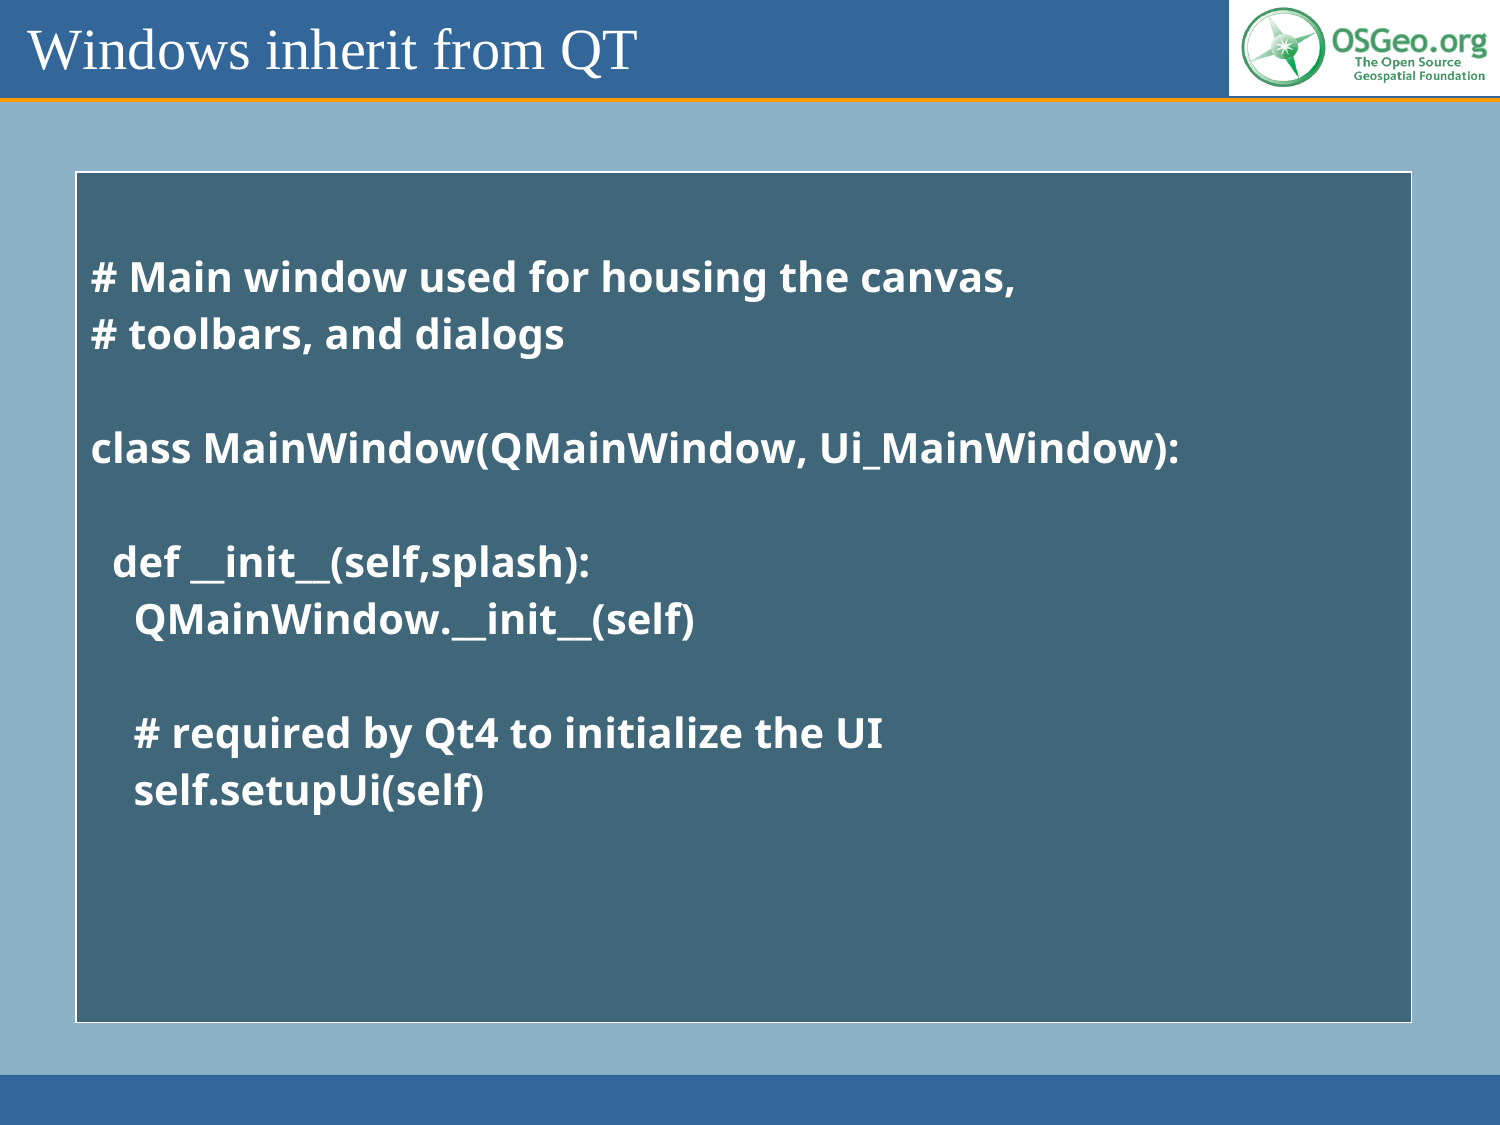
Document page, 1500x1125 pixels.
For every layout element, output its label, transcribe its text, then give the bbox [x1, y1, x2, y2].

title Windows inherit from QT [12, 0, 1091, 100]
text_box # Main window used for housing the canvas, # toolbars, and dialogs class MainWindow(QMainWindow, Ui_MainWindow): def __init__(self,splash): QMainWindow.__init__(self) # required by Qt4 to initialize the UI self.setupUi(self) [75, 171, 1412, 1023]
picture [1228, 0, 1500, 97]
